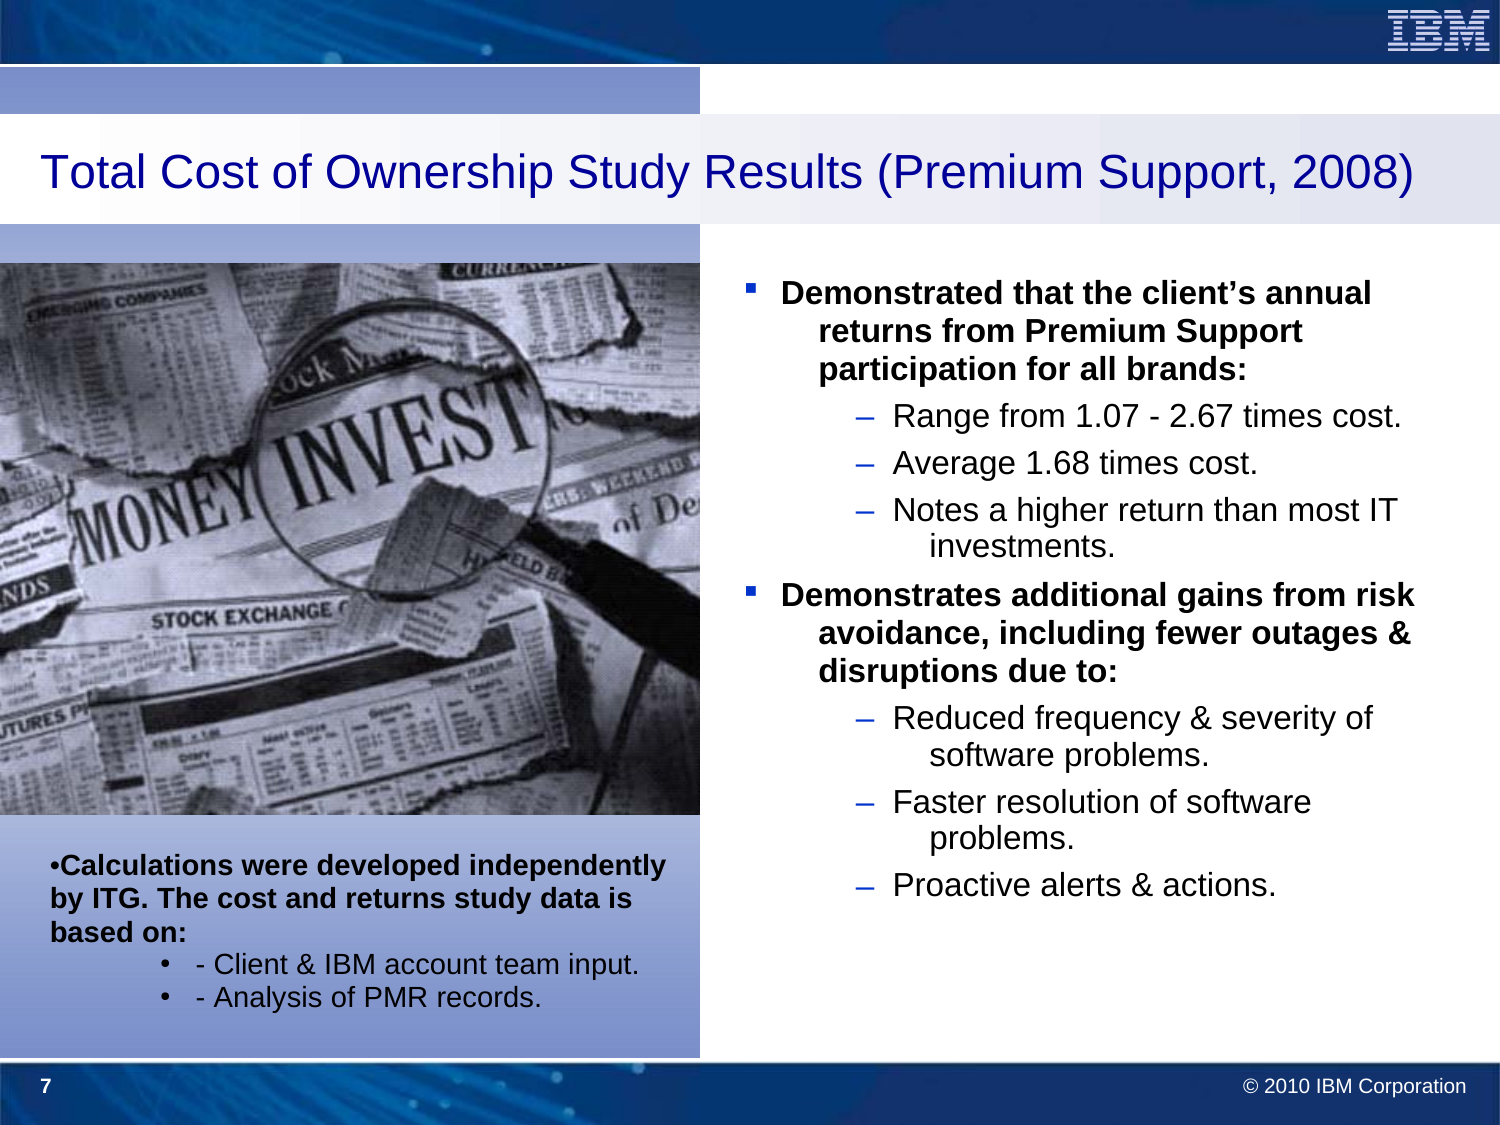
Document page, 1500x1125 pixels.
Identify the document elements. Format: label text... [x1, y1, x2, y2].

picture [0, 263, 700, 815]
text_box [0, 815, 700, 1058]
text_box [0, 67, 1500, 263]
title Total Cost of Ownership Study Results (Premium Support, 2008) [25, 139, 1500, 222]
list Demonstrated that the client’s annual returns from Premium Support participation for all brands: Range from 1.07 - 2.67 times cost. Average 1.68 times cost. Notes a higher return than most IT investments. Demonstrates additional gains from risk avoidance, including fewer outages & disruptions due to: Reduced frequency & severity of software problems. Faster resolution of software problems. Proactive alerts & actions. [728, 265, 1461, 1033]
text_box Calculations were developed independently by ITG. The cost and returns study data is based on: - Client & IBM account team input. - Analysis of PMR records. [34, 840, 700, 1022]
picture [1388, 10, 1491, 51]
